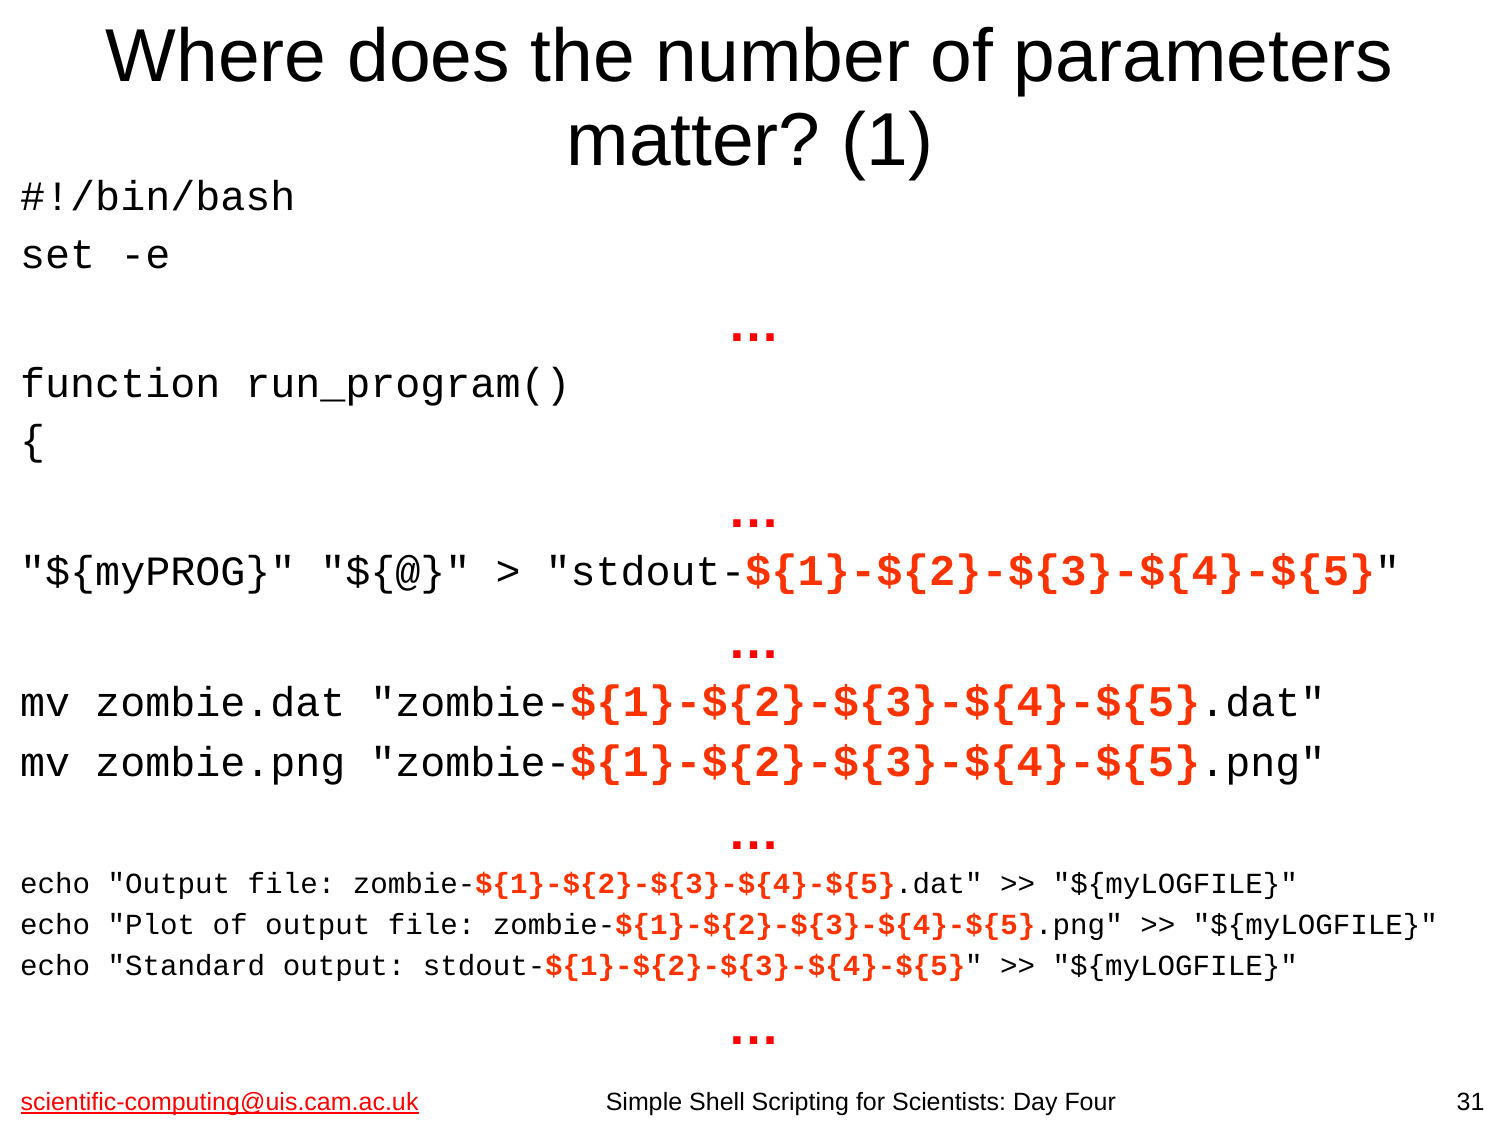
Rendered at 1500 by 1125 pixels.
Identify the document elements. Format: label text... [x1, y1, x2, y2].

title Where does the number of parameters matter? (1) [50, 5, 1450, 168]
list #!/bin/bash set -e … function run_program() { … "${myPROG}" "${@}" > "stdout-${1}-${2}-${3}-${4}-${5}" … mv zombie.dat "zombie-${1}-${2}-${3}-${4}-${5}.dat" mv zombie.png "zombie-${1}-${2}-${3}-${4}-${5}.png" … echo "Output file: zombie-${1}-${2}-${3}-${4}-${5}.dat" >> "${myLOGFILE}" echo "Plot of output file: zombie-${1}-${2}-${3}-${4}-${5}.png" >> "${myLOGFILE}" echo "Standard output: stdout-${1}-${2}-${3}-${4}-${5}" >> "${myLOGFILE}" … [5, 168, 1488, 1064]
